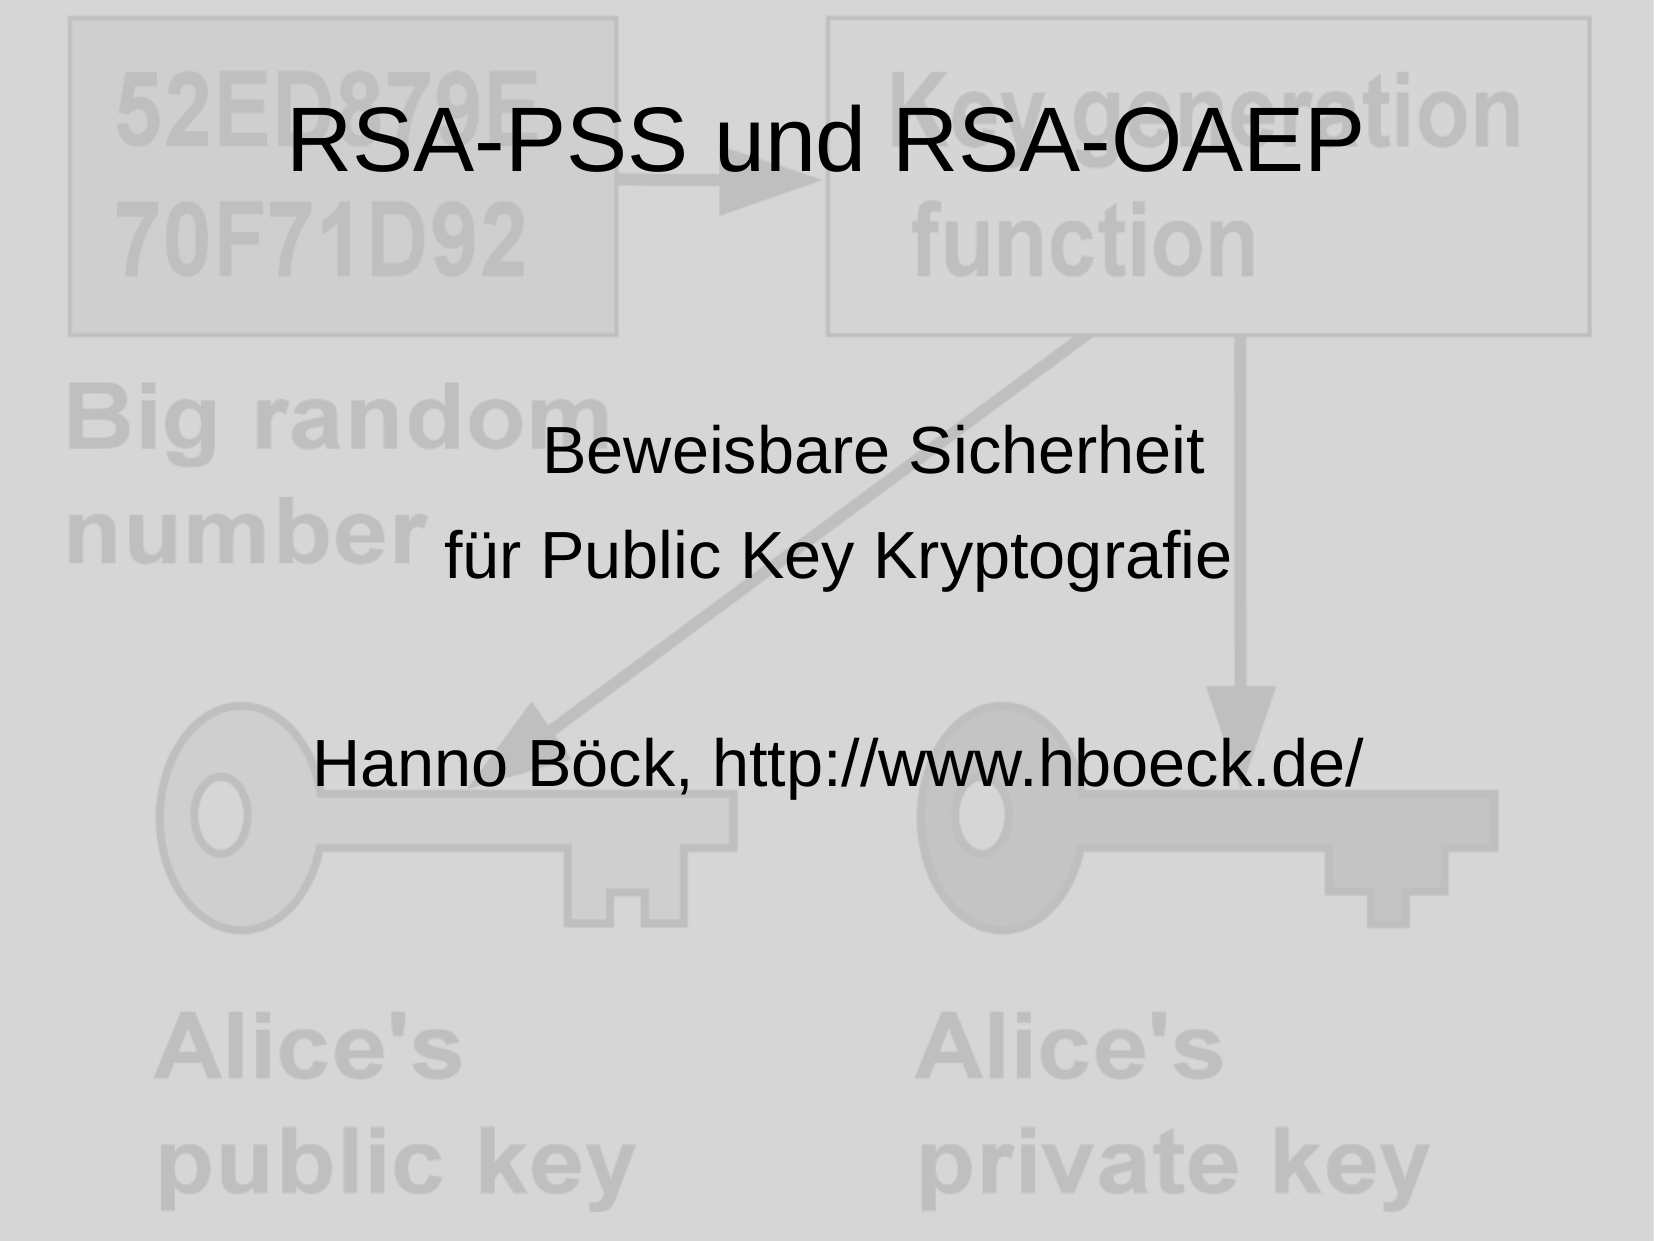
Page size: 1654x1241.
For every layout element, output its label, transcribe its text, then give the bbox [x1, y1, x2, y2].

picture [0, 0, 1654, 1241]
list Beweisbare Sicherheit für Public Key Kryptografie Hanno Böck, http://www.hboeck.de/ [88, 413, 1571, 1109]
title RSA-PSS und RSA-OAEP [59, 61, 1595, 219]
